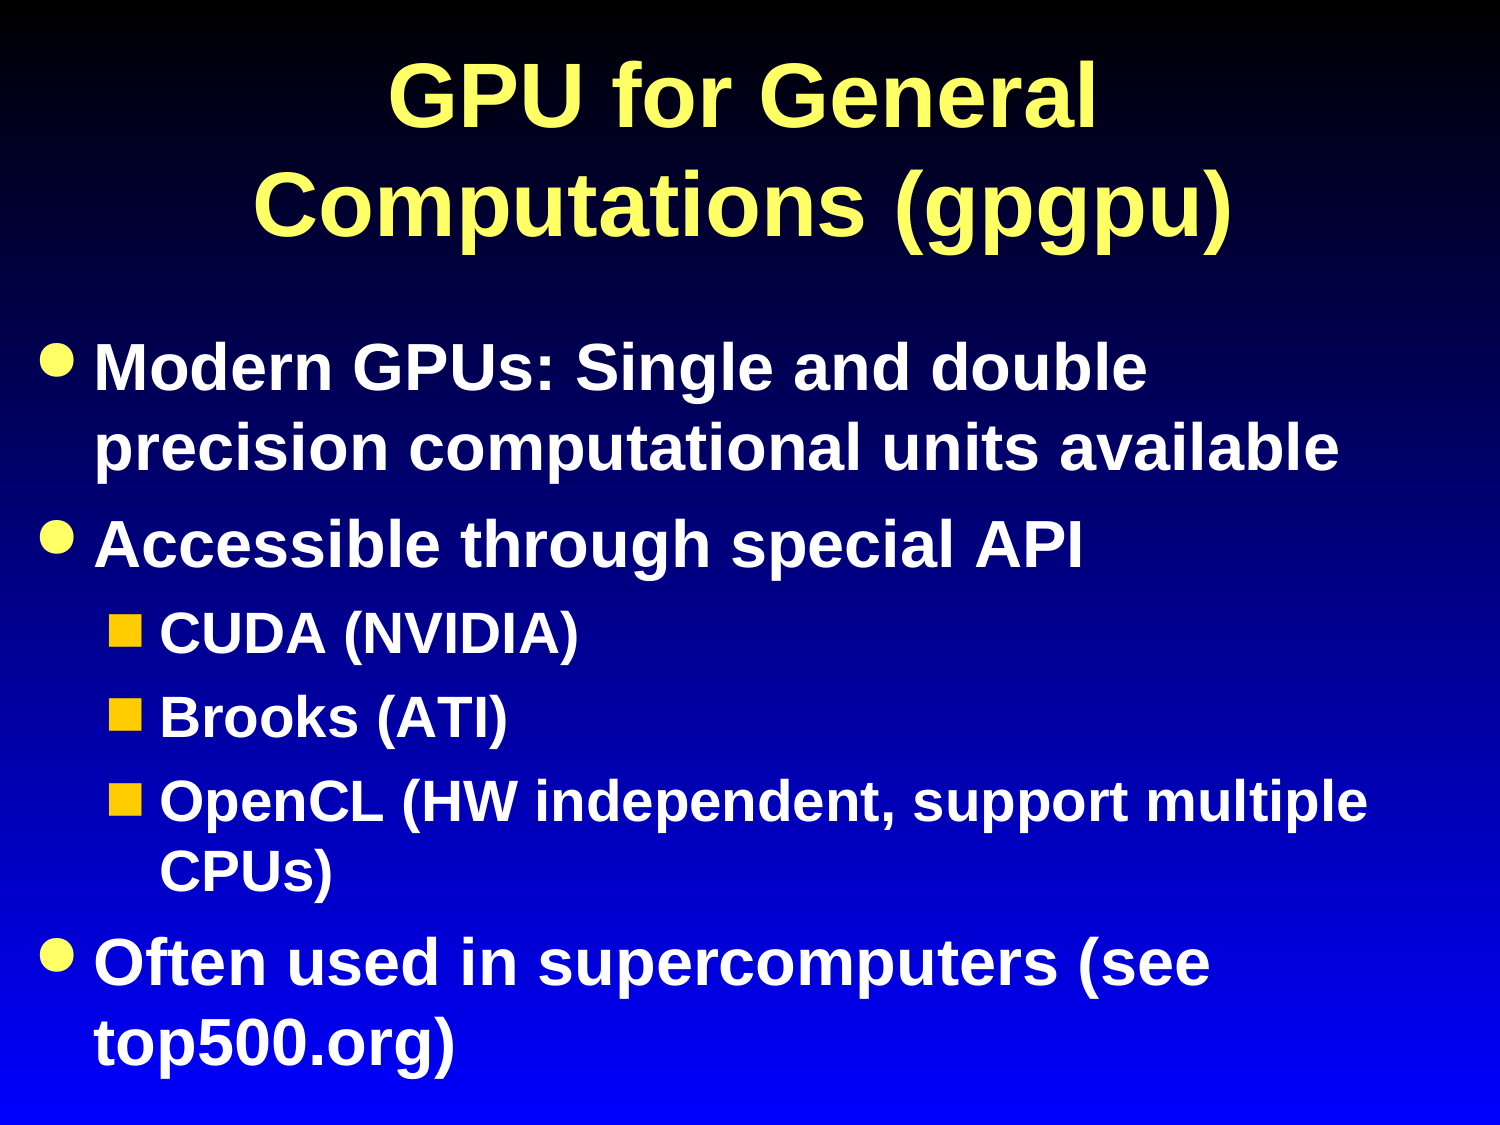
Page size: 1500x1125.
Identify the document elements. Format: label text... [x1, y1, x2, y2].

title GPU for General Computations (gpgpu) [99, 33, 1388, 261]
list Modern GPUs: Single and double precision computational units available Accessible through special API CUDA (NVIDIA) Brooks (ATI) OpenCL (HW independent, support multiple CPUs) Often used in supercomputers (see top500.org) [37, 324, 1463, 1088]
